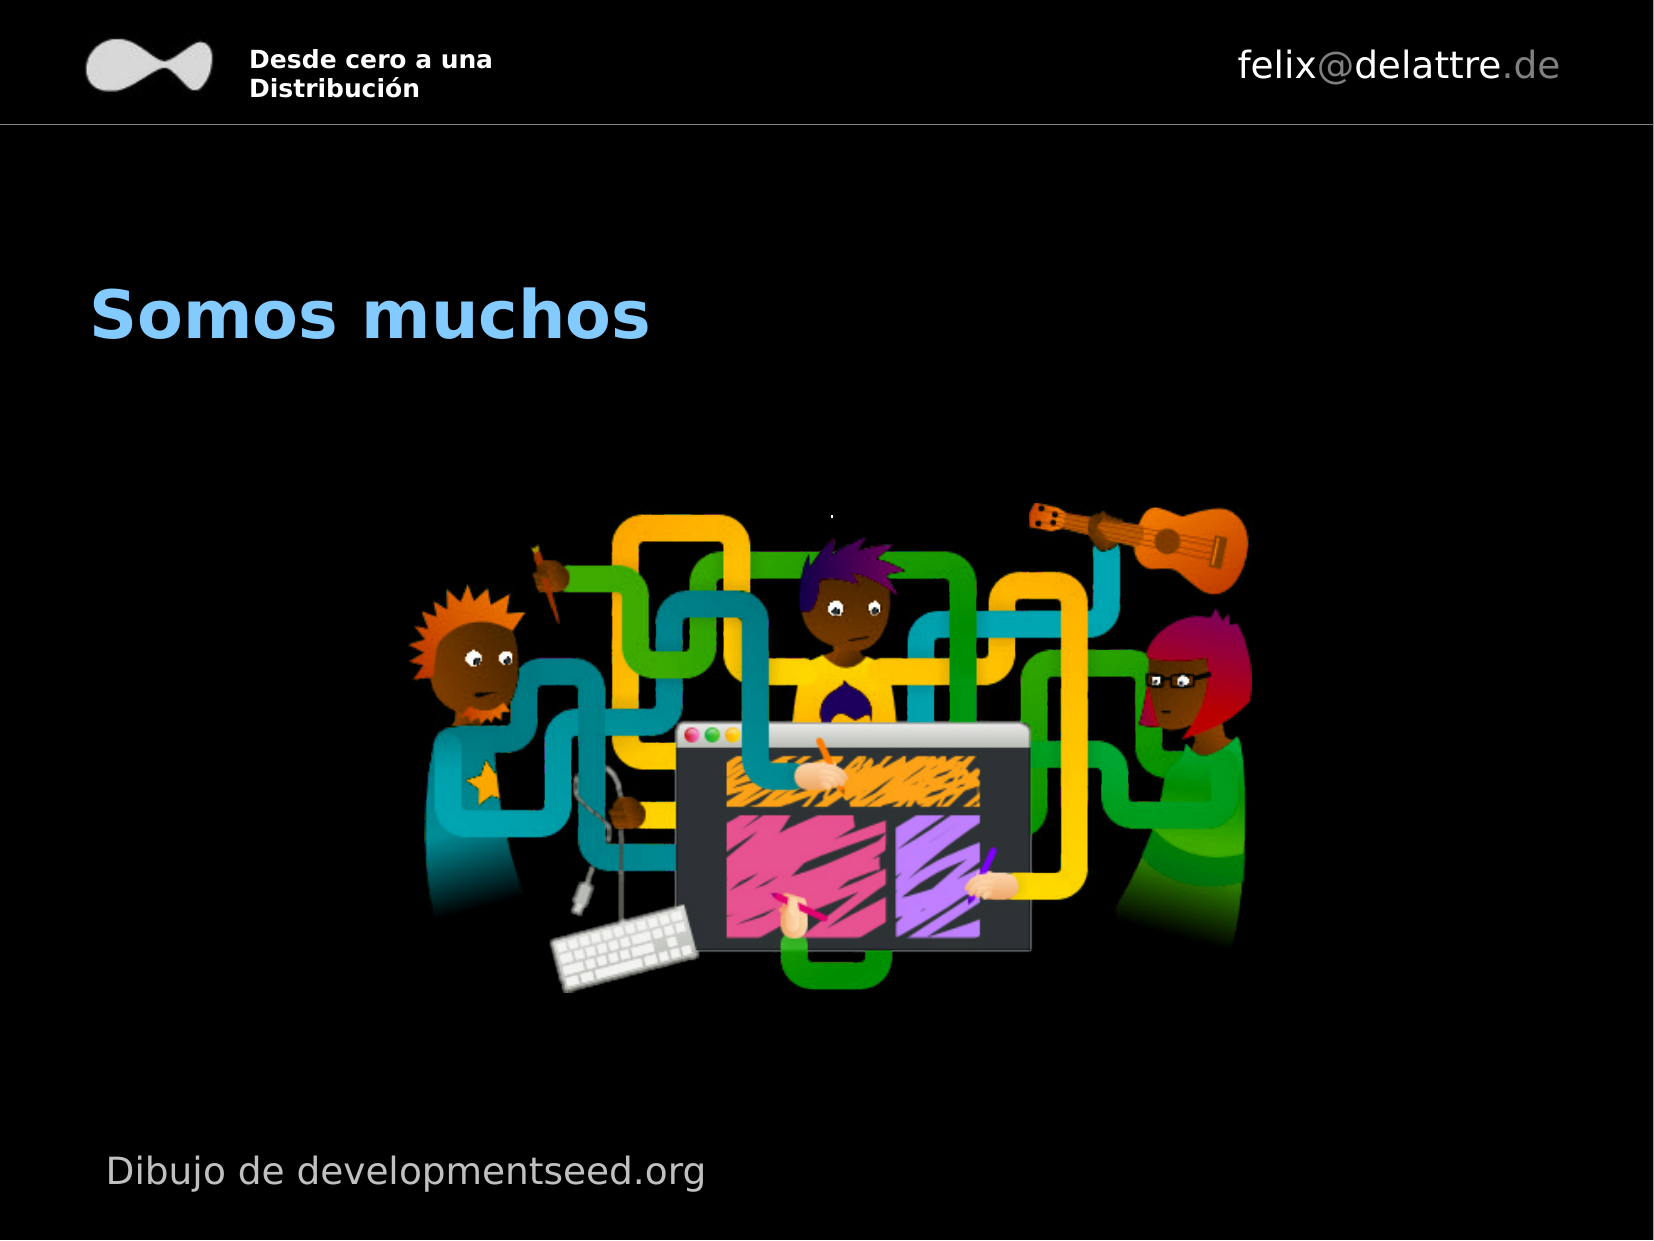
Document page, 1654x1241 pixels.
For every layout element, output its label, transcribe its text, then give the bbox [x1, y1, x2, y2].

picture [408, 503, 1252, 993]
text_box Somos muchos [75, 269, 667, 363]
picture [62, 31, 229, 104]
text_box Dibujo de developmentseed.org [90, 1142, 722, 1201]
